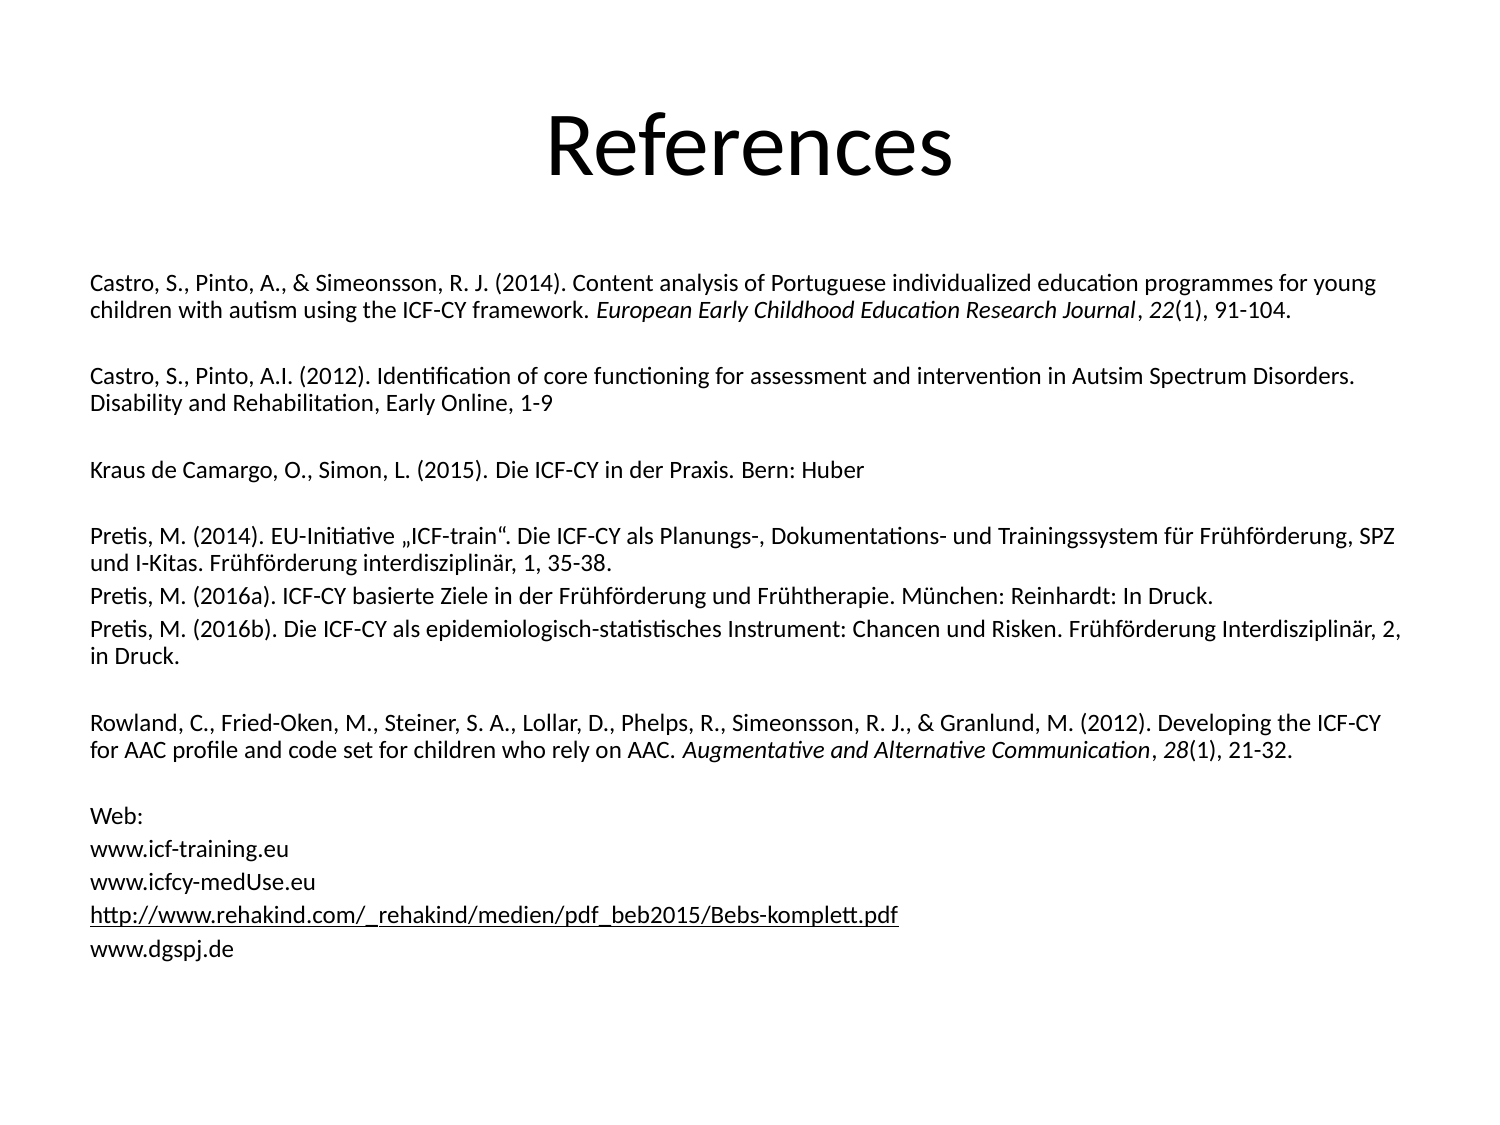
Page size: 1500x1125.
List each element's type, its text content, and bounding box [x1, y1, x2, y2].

title References [75, 45, 1426, 233]
list Castro, S., Pinto, A., & Simeonsson, R. J. (2014). Content analysis of Portuguese individualized education programmes for young children with autism using the ICF-CY framework. European Early Childhood Education Research Journal, 22(1), 91-104. Castro, S., Pinto, A.I. (2012). Identification of core functioning for assessment and intervention in Autsim Spectrum Disorders. Disability and Rehabilitation, Early Online, 1-9 Kraus de Camargo, O., Simon, L. (2015). Die ICF-CY in der Praxis. Bern: Huber Pretis, M. (2014). EU-Initiative „ICF-train“. Die ICF-CY als Planungs-, Dokumentations- und Trainingssystem für Frühförderung, SPZ und I-Kitas. Frühförderung interdisziplinär, 1, 35-38. Pretis, M. (2016a). ICF-CY basierte Ziele in der Frühförderung und Frühtherapie. München: Reinhardt: In Druck. Pretis, M. (2016b). Die ICF-CY als epidemiologisch-statistisches Instrument: Chancen und Risken. Frühförderung Interdisziplinär, 2, in Druck. Rowland, C., Fried-Oken, M., Steiner, S. A., Lollar, D., Phelps, R., Simeonsson, R. J., & Granlund, M. (2012). Developing the ICF-CY for AAC profile and code set for children who rely on AAC. Augmentative and Alternative Communication, 28(1), 21-32. Web: www.icf-training.eu www.icfcy-medUse.eu http://www.rehakind.com/_rehakind/medien/pdf_beb2015/Bebs-komplett.pdf www.dgspj.de [75, 262, 1426, 1005]
